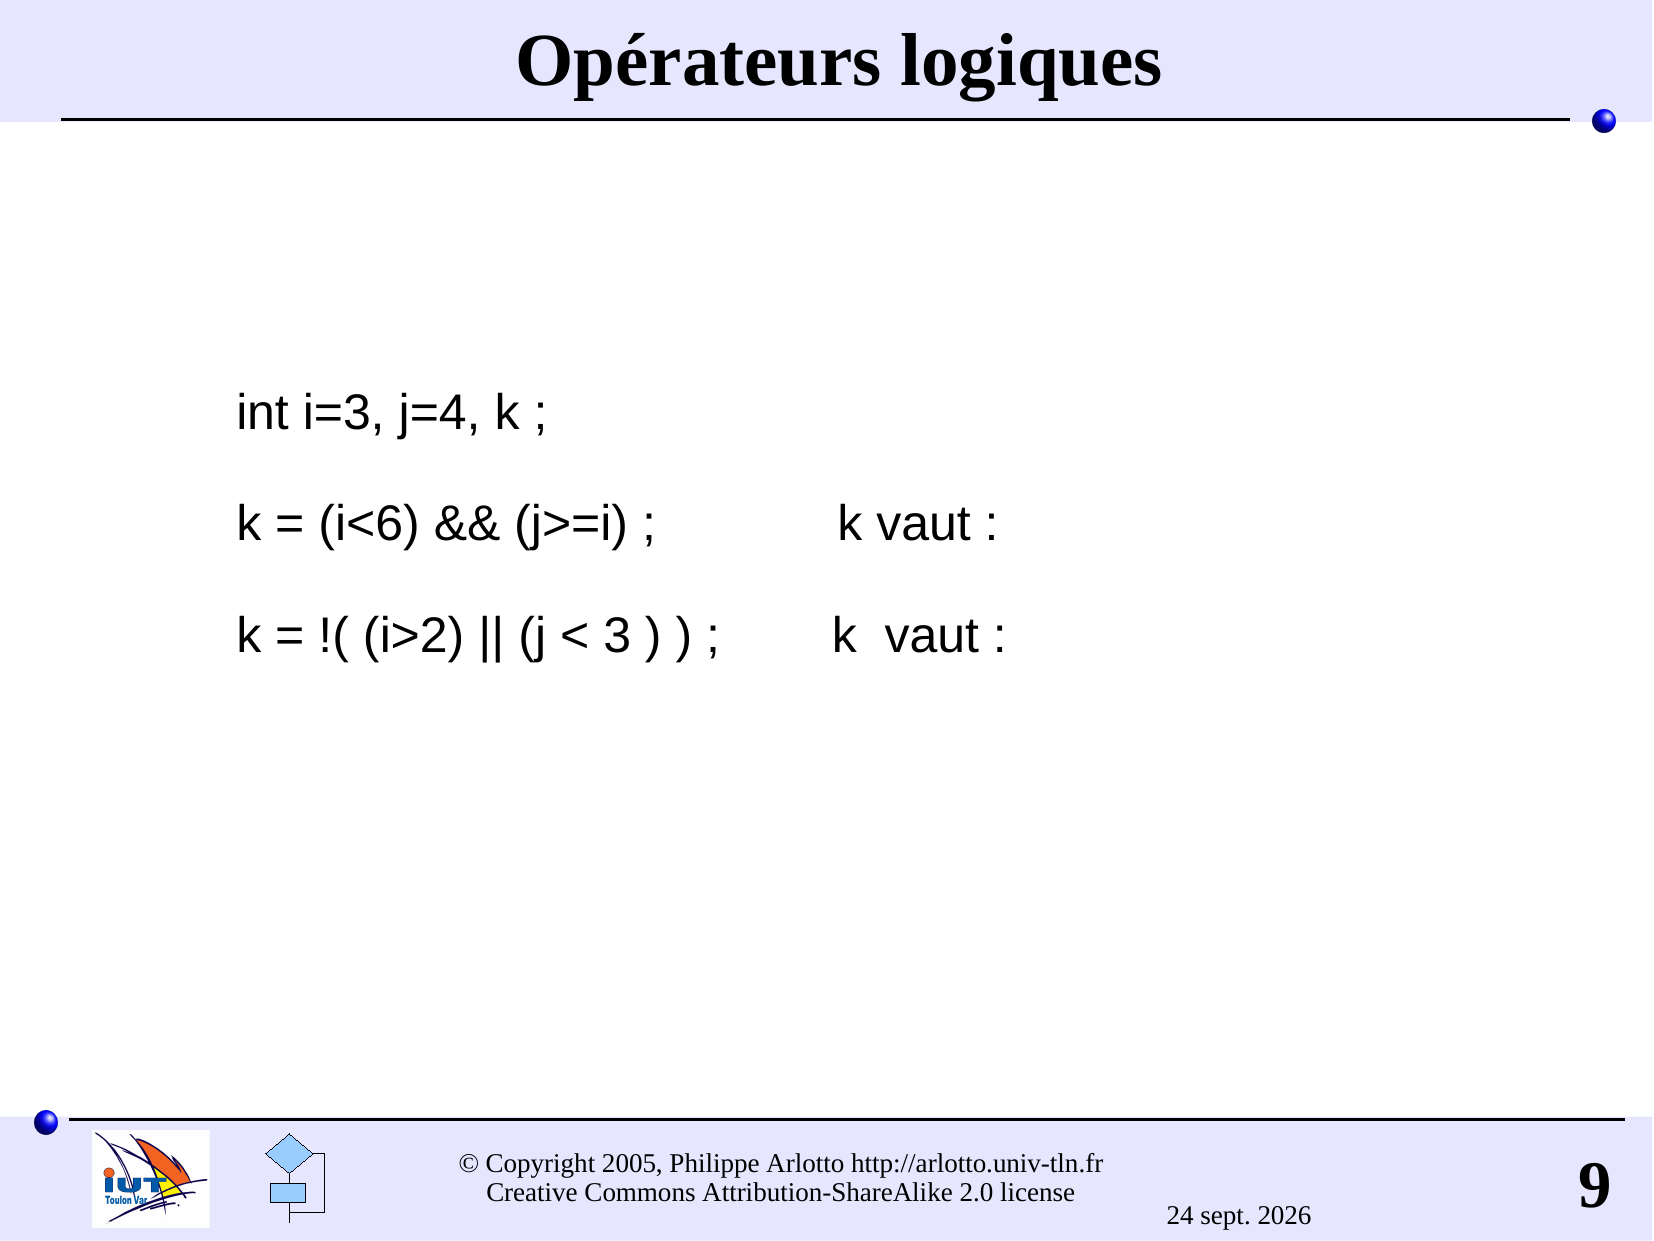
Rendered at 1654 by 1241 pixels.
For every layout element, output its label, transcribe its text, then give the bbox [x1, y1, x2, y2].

title Opérateurs logiques [95, 14, 1585, 107]
text_box int i=3, j=4, k ; k = (i<6) && (j>=i) ; k vaut : k = !( (i>2) || (j < 3 ) ) ; k vaut : [236, 383, 1123, 798]
